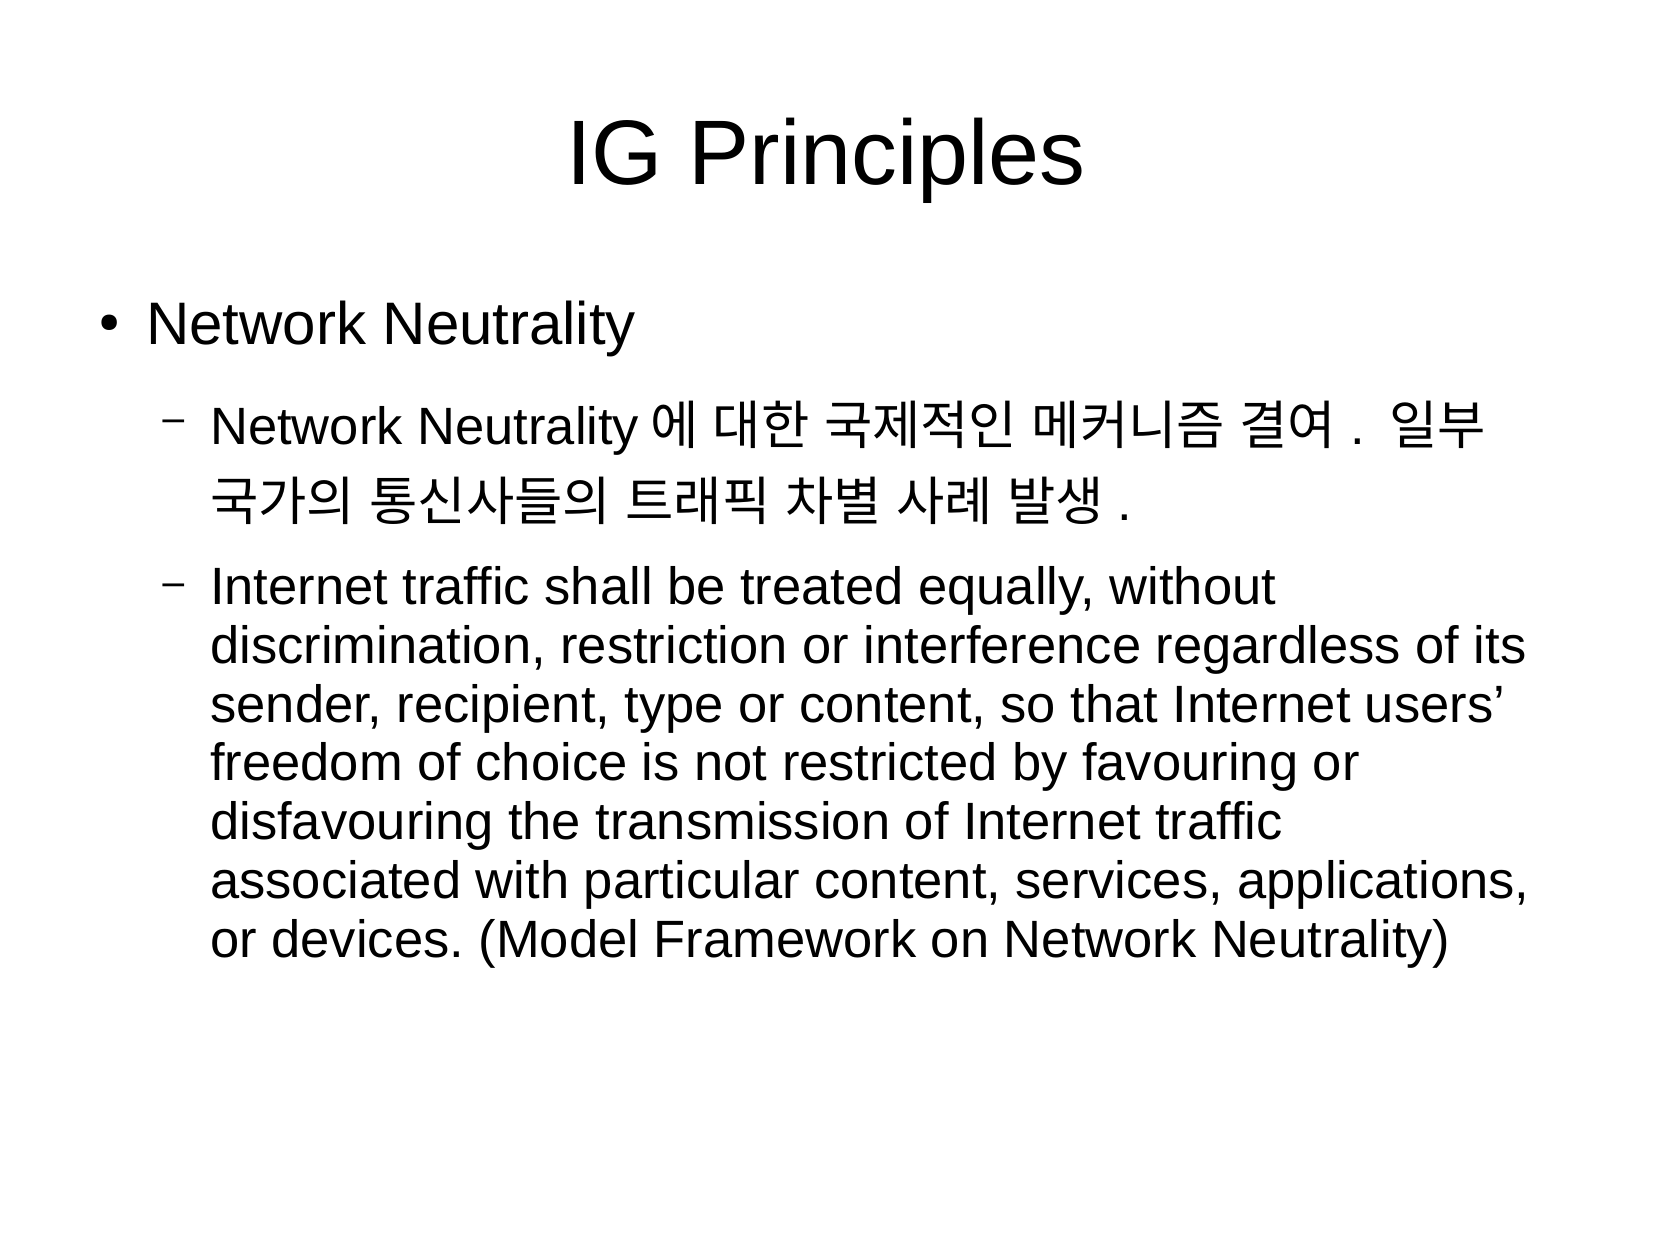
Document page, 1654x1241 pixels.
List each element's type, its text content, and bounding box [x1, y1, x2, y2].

list Network Neutrality Network Neutrality에 대한 국제적인 메커니즘 결여. 일부 국가의 통신사들의 트래픽 차별 사례 발생. Internet traffic shall be treated equally, without discrimination, restriction or interference regardless of its sender, recipient, type or content, so that Internet users’ freedom of choice is not restricted by favouring or disfavouring the transmission of Internet traffic associated with particular content, services, applications, or devices. (Model Framework on Network Neutrality) [82, 290, 1538, 1010]
title IG Principles [82, 49, 1571, 257]
